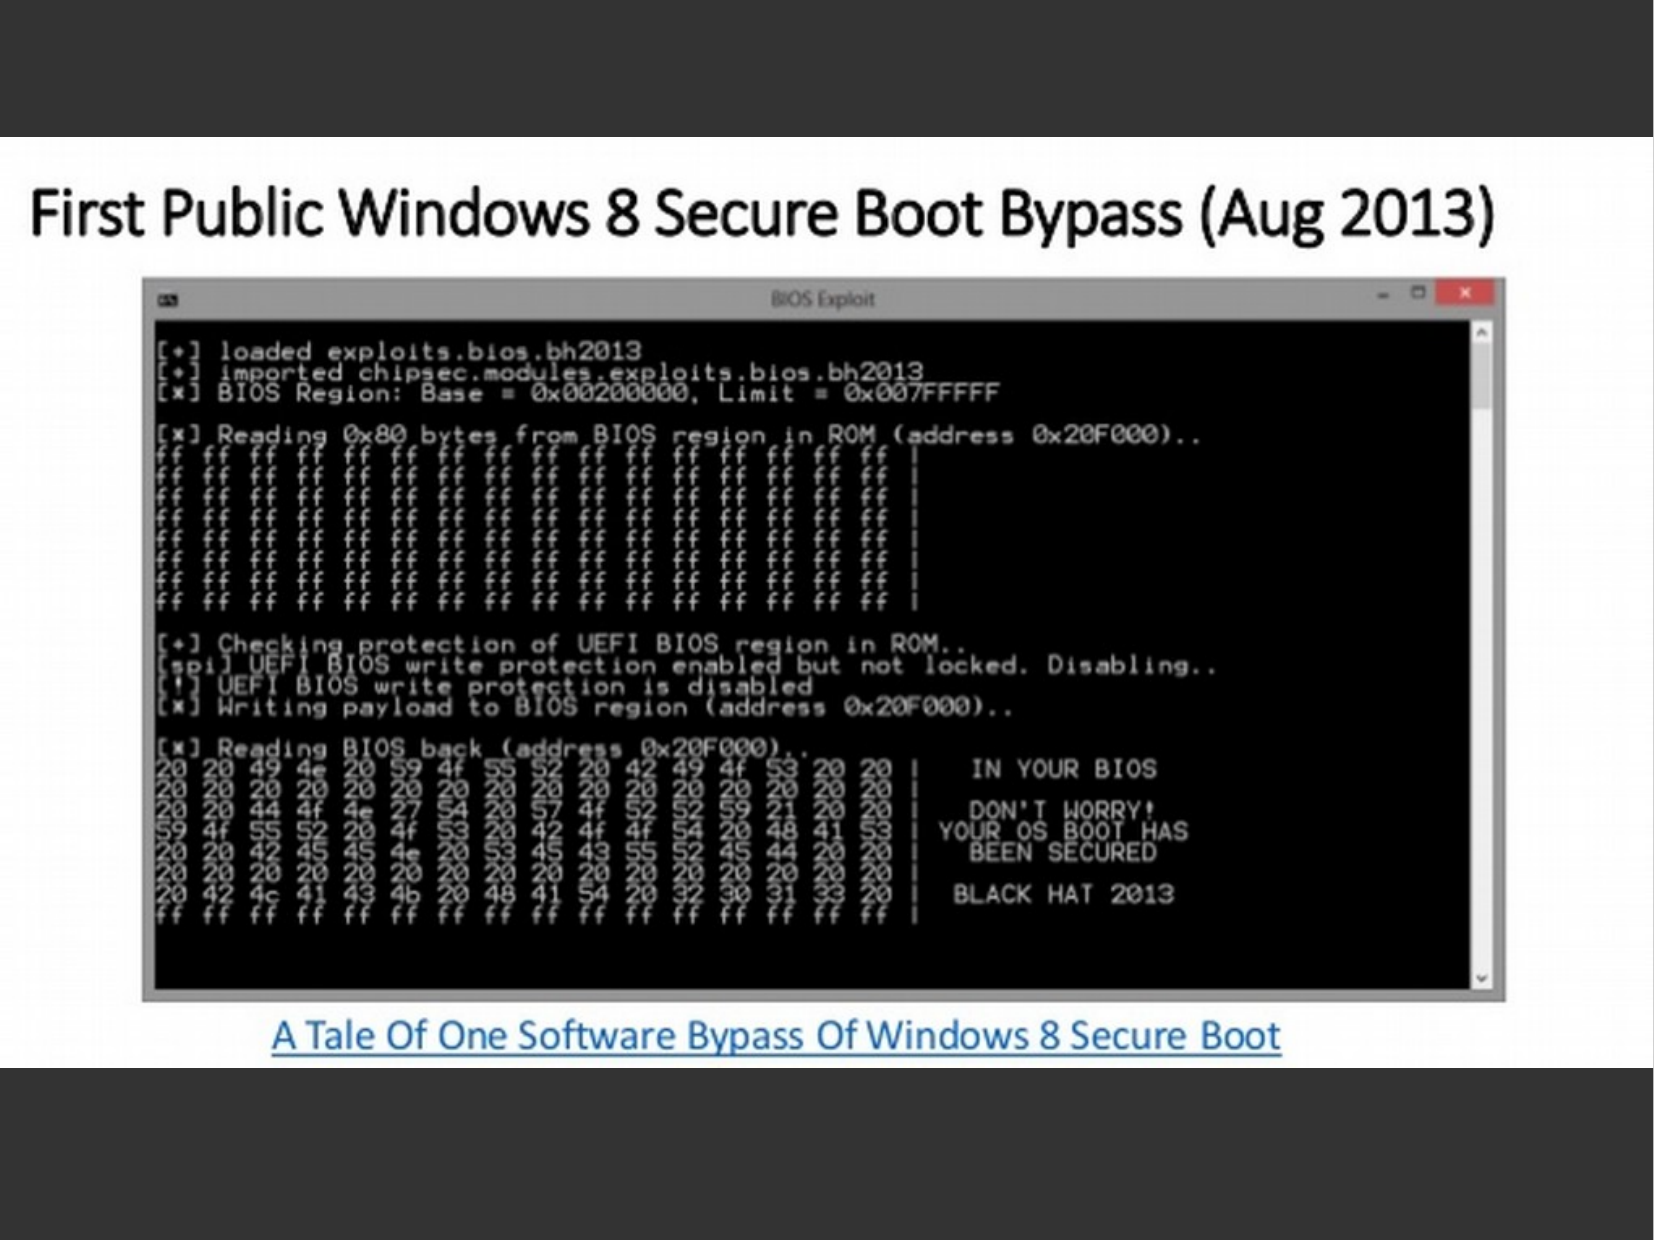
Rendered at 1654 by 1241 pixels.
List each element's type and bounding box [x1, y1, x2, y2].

picture [0, 137, 1654, 1068]
